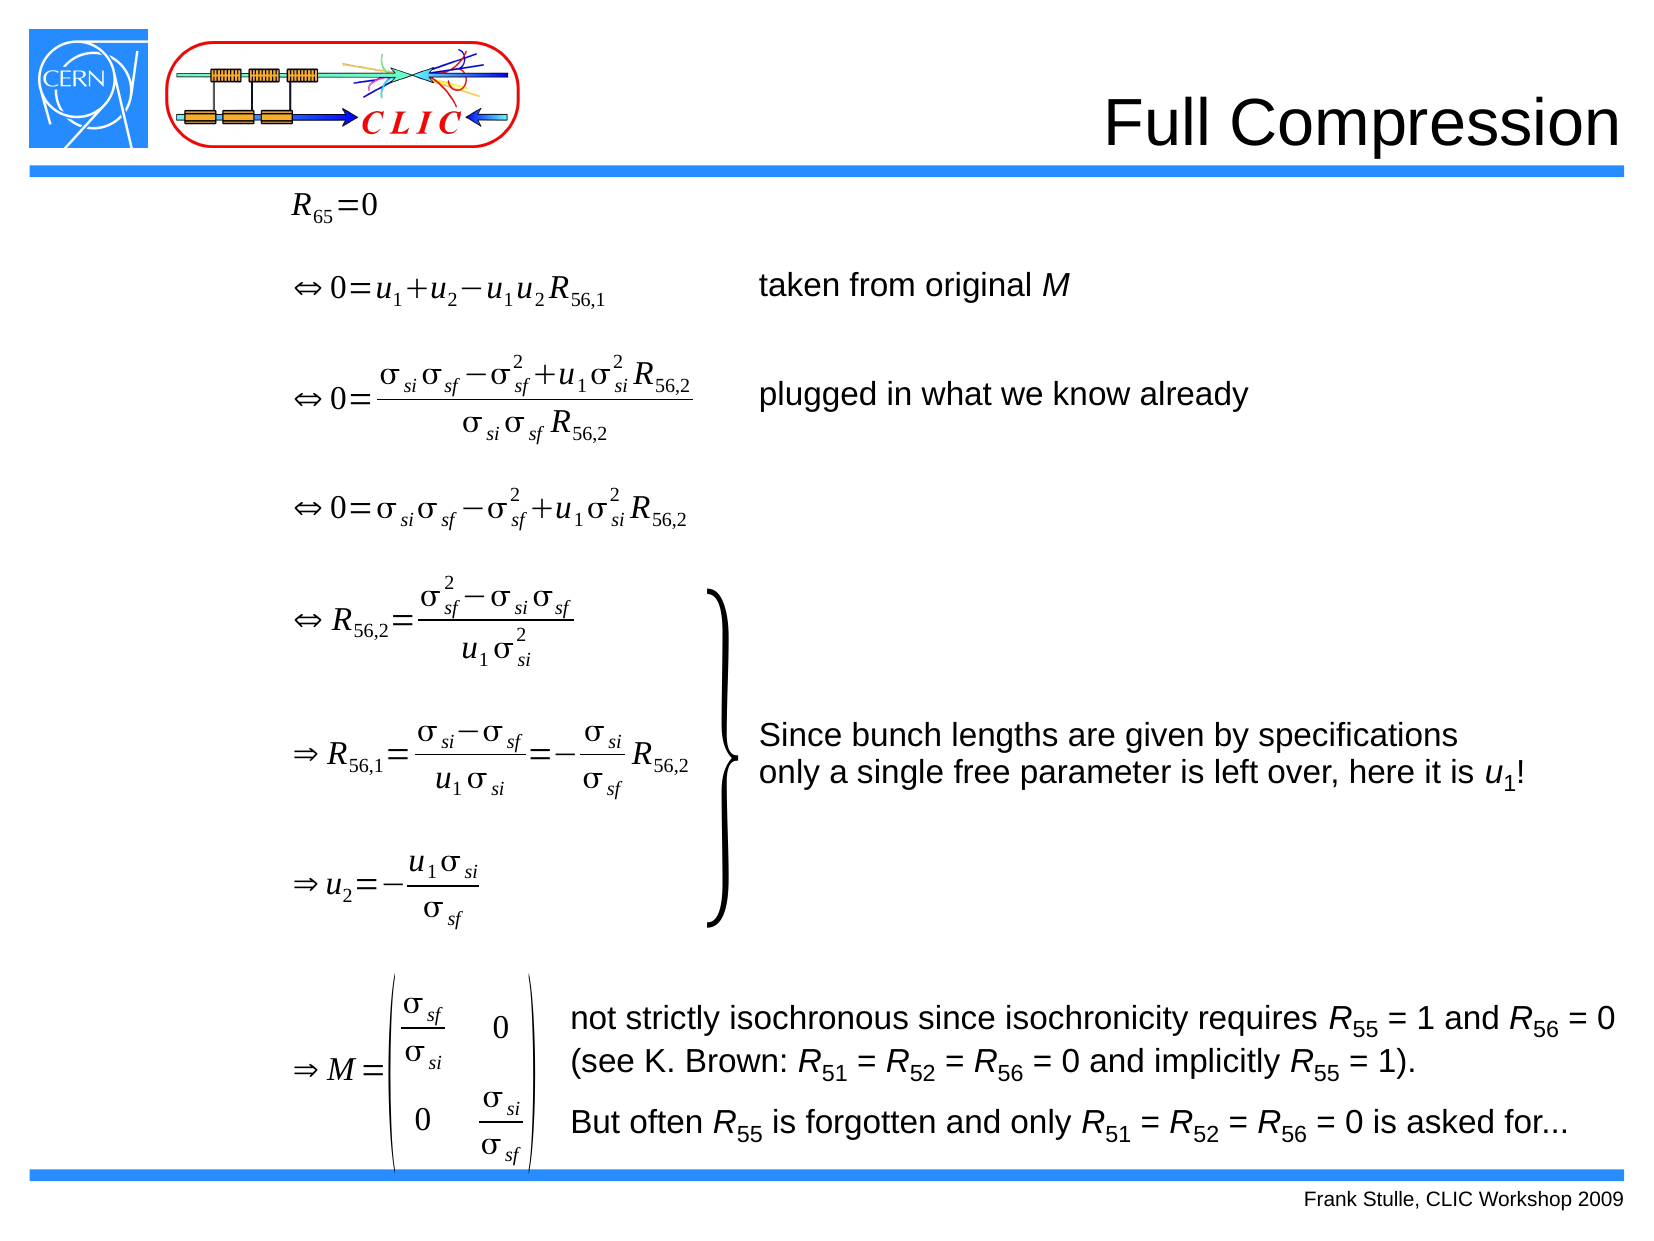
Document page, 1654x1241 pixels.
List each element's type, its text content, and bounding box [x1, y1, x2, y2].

text_box plugged in what we know already [744, 368, 1266, 421]
chart [283, 185, 790, 1177]
text_box taken from original M [744, 258, 1086, 311]
picture [165, 41, 520, 71]
text_box not strictly isochronous since isochronicity requires R55 = 1 and R56 = 0 (see K. Brown: R51 = R52 = R56 = 0 and implicitly R55 = 1). But often R55 is forgotten and only R51 = R52 = R56 = 0 is asked for... [555, 992, 1629, 1155]
title Full Compression [134, 71, 1623, 174]
picture [29, 29, 148, 148]
text_box Since bunch lengths are given by specifications only a single free parameter is left over, here it is u1! [744, 708, 1540, 804]
